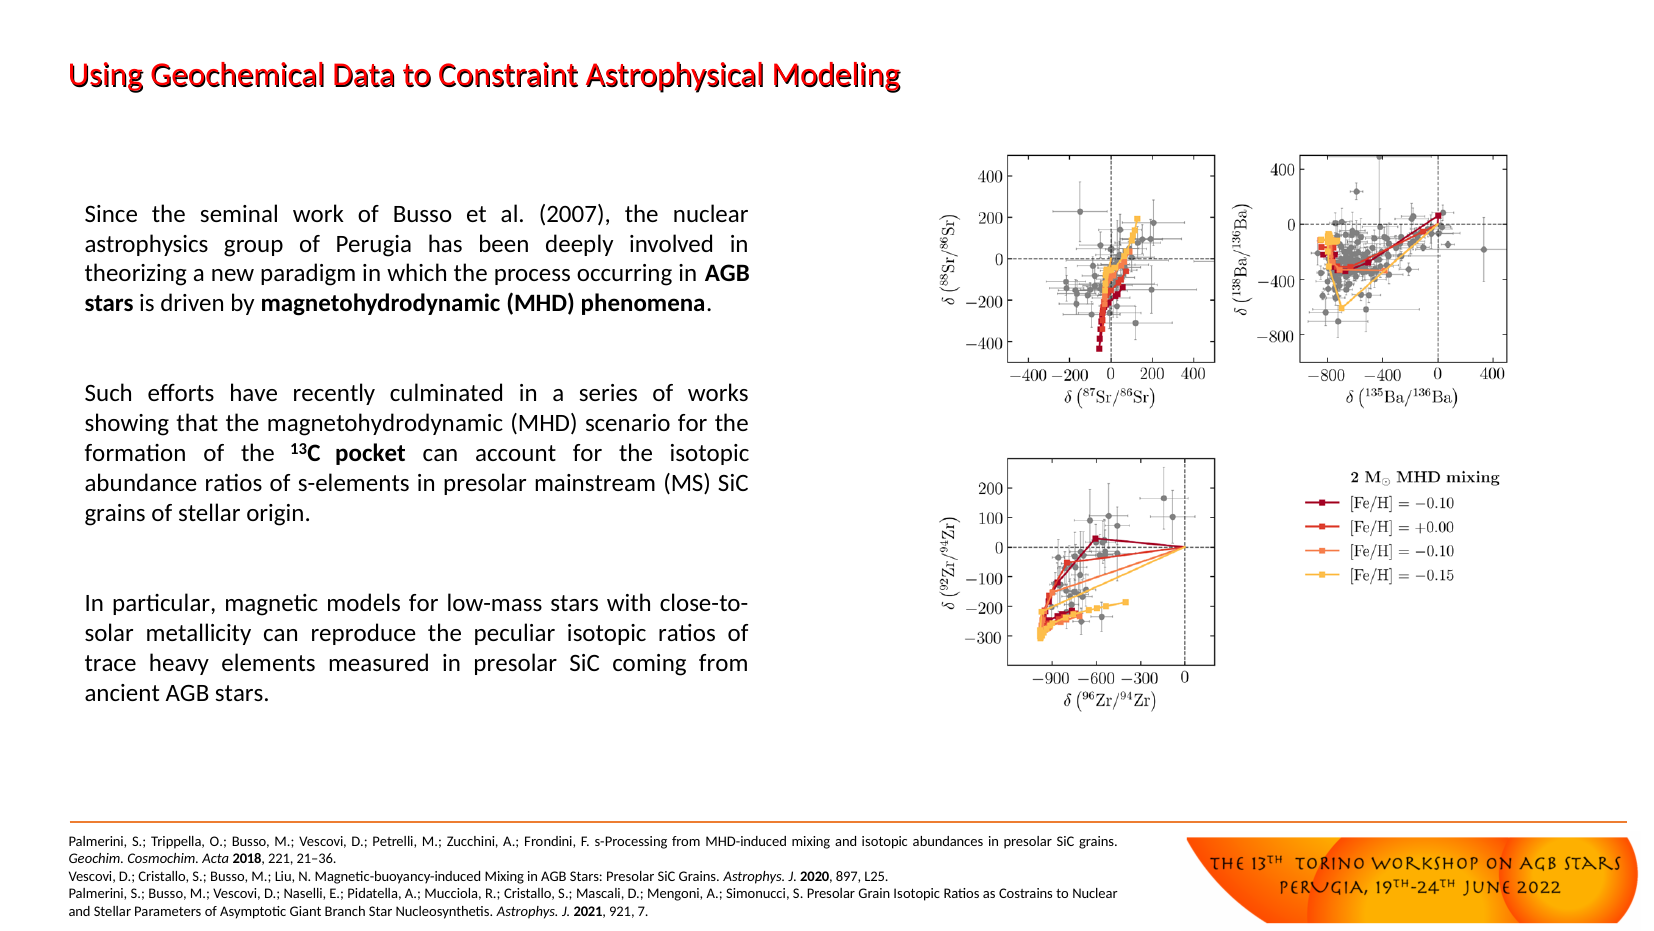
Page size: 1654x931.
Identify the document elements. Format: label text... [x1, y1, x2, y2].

text_box Since the seminal work of Busso et al. (2007), the nuclear astrophysics group of Perugia has been deeply involved in theorizing a new paradigm in which the process occurring in AGB stars is driven by magnetohydrodynamic (MHD) phenomena. Such efforts have recently culminated in a series of works showing that the magnetohydrodynamic (MHD) scenario for the formation of the 13C pocket can account for the isotopic abundance ratios of s-elements in presolar mainstream (MS) SiC grains of stellar origin. In particular, magnetic models for low-mass stars with close-to-solar metallicity can reproduce the peculiar isotopic ratios of trace heavy elements measured in presolar SiC coming from ancient AGB stars. [70, 190, 765, 714]
text_box Using Geochemical Data to Constraint Astrophysical Modeling [53, 45, 959, 100]
picture [1180, 831, 1641, 931]
text_box Palmerini, S.; Trippella, O.; Busso, M.; Vescovi, D.; Petrelli, M.; Zucchini, A.; Frondini, F. s-Processing from MHD-induced mixing and isotopic abundances in presolar SiC grains. Geochim. Cosmochim. Acta 2018, 221, 21–36. Vescovi, D.; Cristallo, S.; Busso, M.; Liu, N. Magnetic-buoyancy-induced Mixing in AGB Stars: Presolar SiC Grains. Astrophys. J. 2020, 897, L25. Palmerini, S.; Busso, M.; Vescovi, D.; Naselli, E.; Pidatella, A.; Mucciola, R.; Cristallo, S.; Mascali, D.; Mengoni, A.; Simonucci, S. Presolar Grain Isotopic Ratios as Costrains to Nuclear and Stellar Parameters of Asymptotic Giant Branch Star Nucleosynthetis. Astrophys. J. 2021, 921, 7. [54, 824, 1143, 927]
picture [930, 146, 1530, 720]
